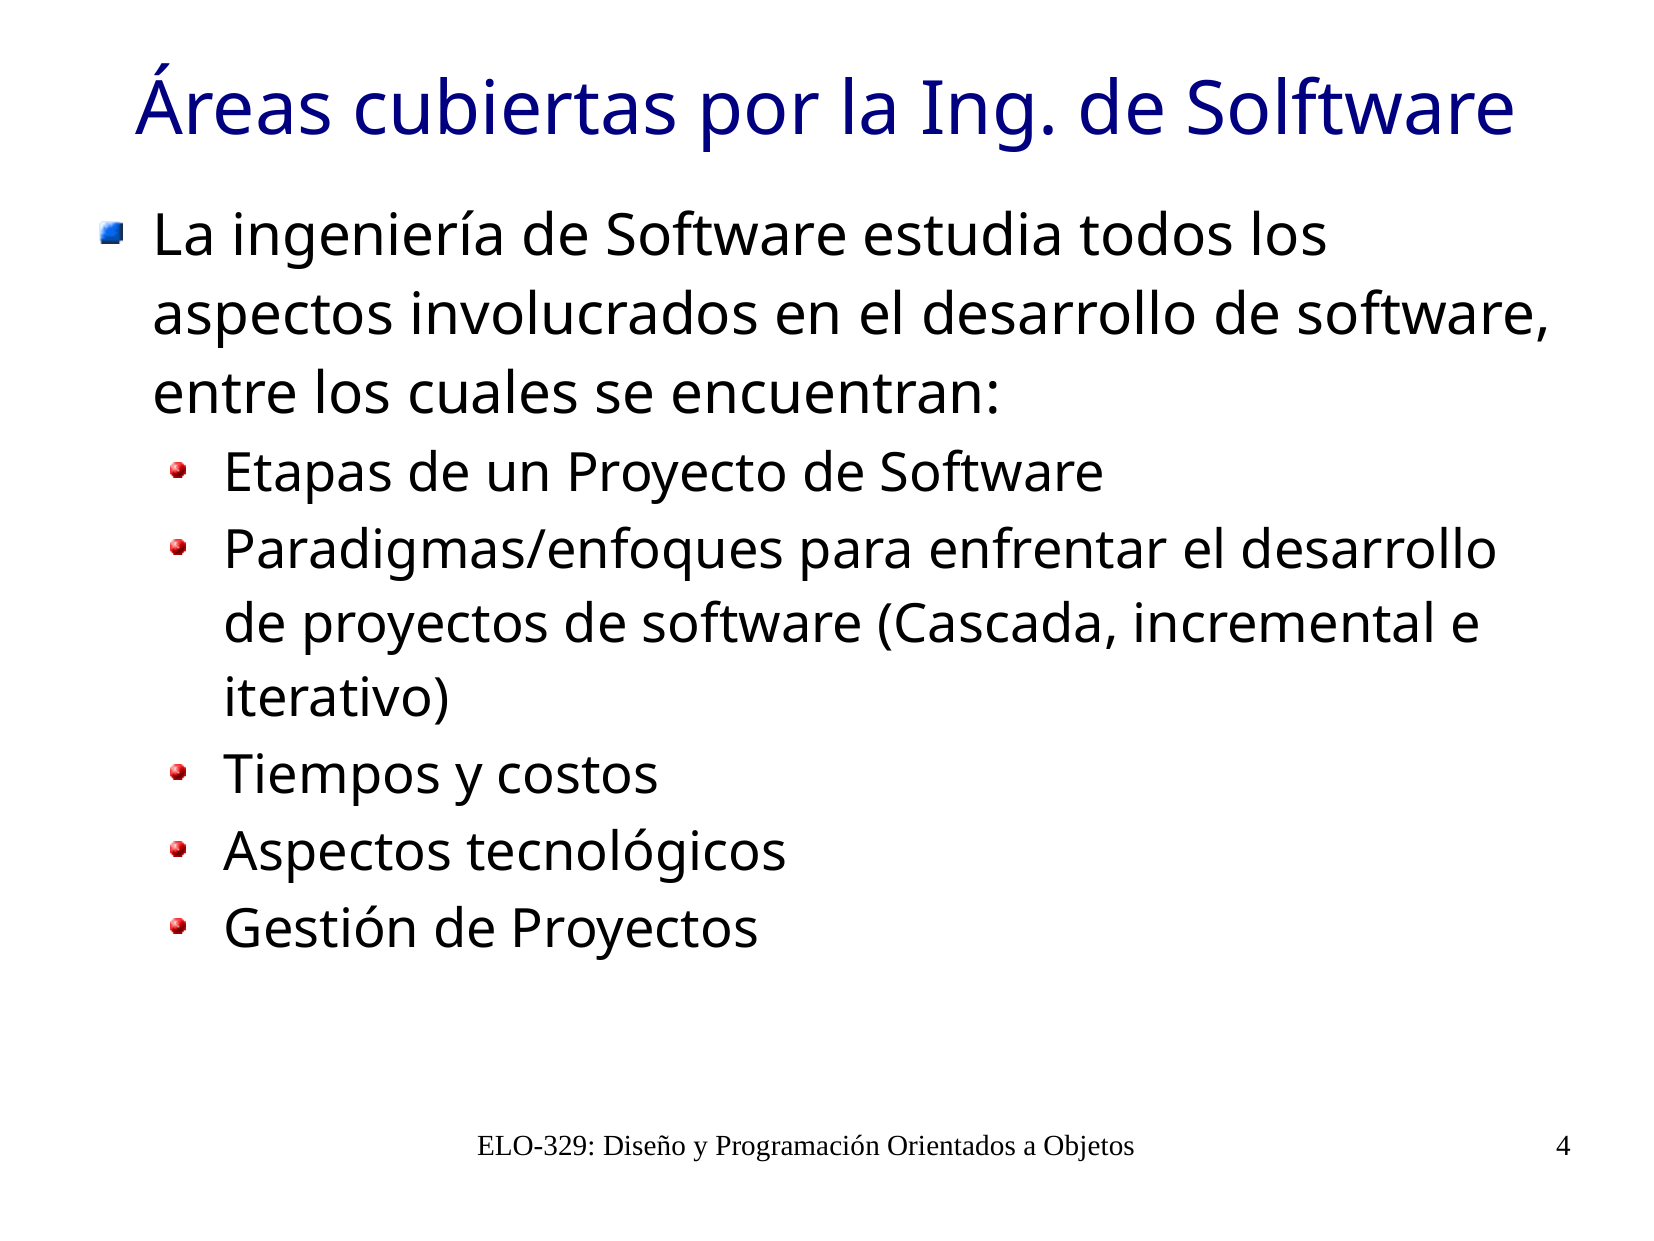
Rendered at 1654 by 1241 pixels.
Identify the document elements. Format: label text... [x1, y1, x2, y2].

title Áreas cubiertas por la Ing. de Solftware [82, 55, 1571, 156]
list La ingeniería de Software estudia todos los aspectos involucrados en el desarrollo de software, entre los cuales se encuentran: Etapas de un Proyecto de Software Paradigmas/enfoques para enfrentar el desarrollo de proyectos de software (Cascada, incremental e iterativo)‏ Tiempos y costos Aspectos tecnológicos Gestión de Proyectos [81, 192, 1571, 1104]
